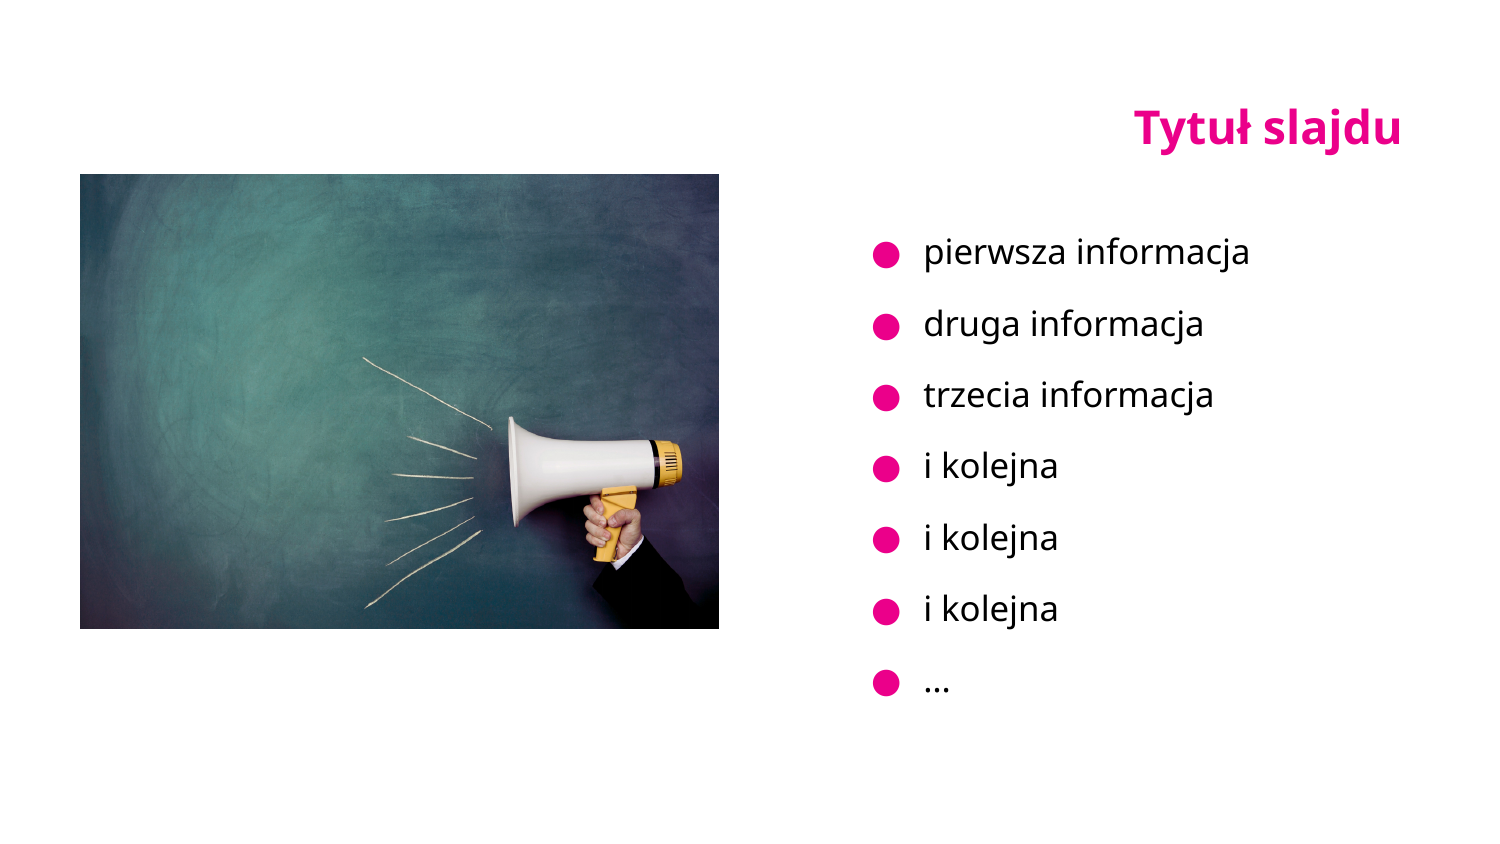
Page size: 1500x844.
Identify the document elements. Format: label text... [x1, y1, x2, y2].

title Tytuł slajdu [718, 80, 1418, 175]
list pierwsza informacja druga informacja trzecia informacja i kolejna i kolejna i kolejna … [838, 189, 1415, 720]
picture [80, 174, 719, 629]
